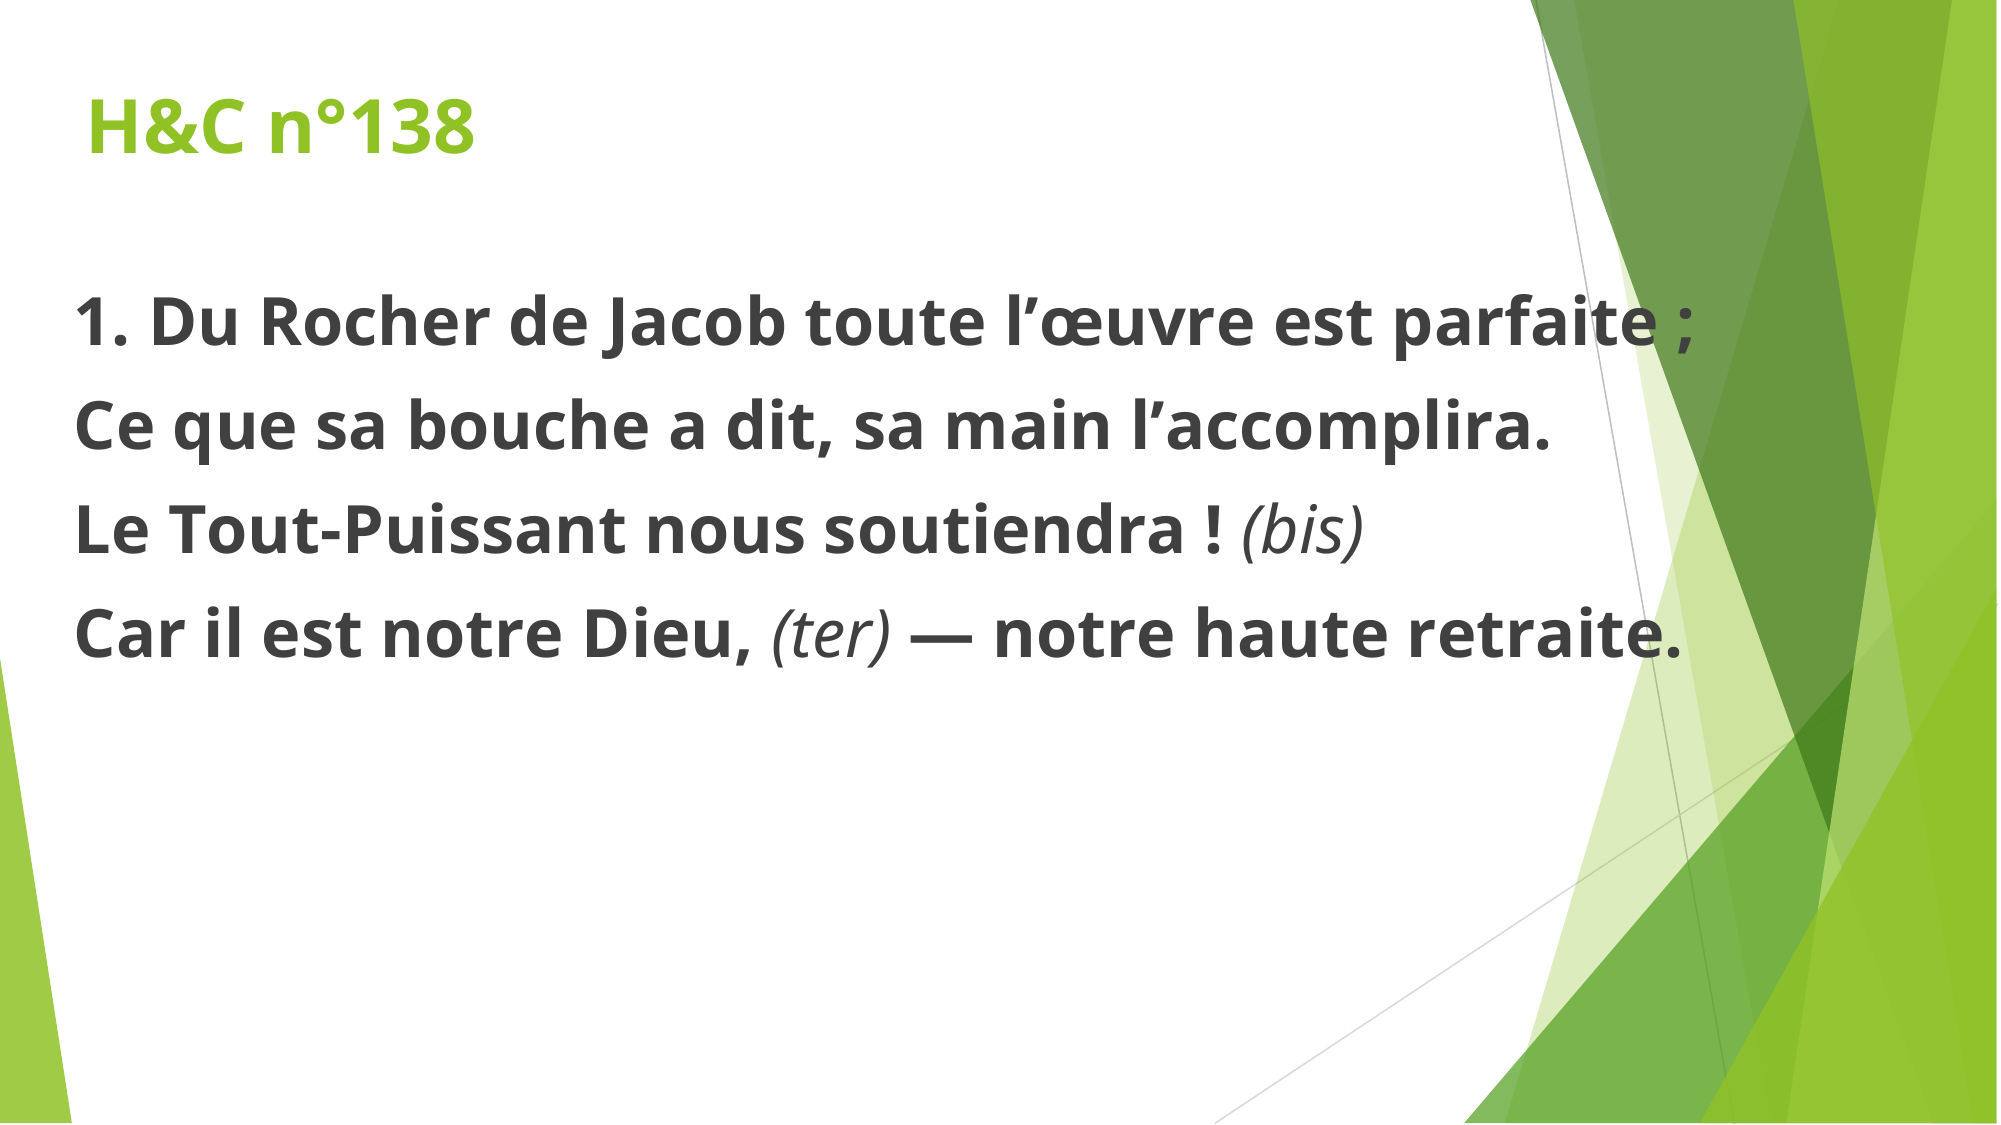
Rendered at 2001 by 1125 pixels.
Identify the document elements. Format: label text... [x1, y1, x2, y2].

text_box 1. Du Rocher de Jacob toute l’œuvre est parfaite ; Ce que sa bouche a dit, sa main l’accomplira. Le Tout-Puissant nous soutiendra ! (bis) Car il est notre Dieu, (ter) — notre haute retraite. [58, 259, 2001, 1037]
text_box H&C n°138 [70, 70, 1522, 178]
